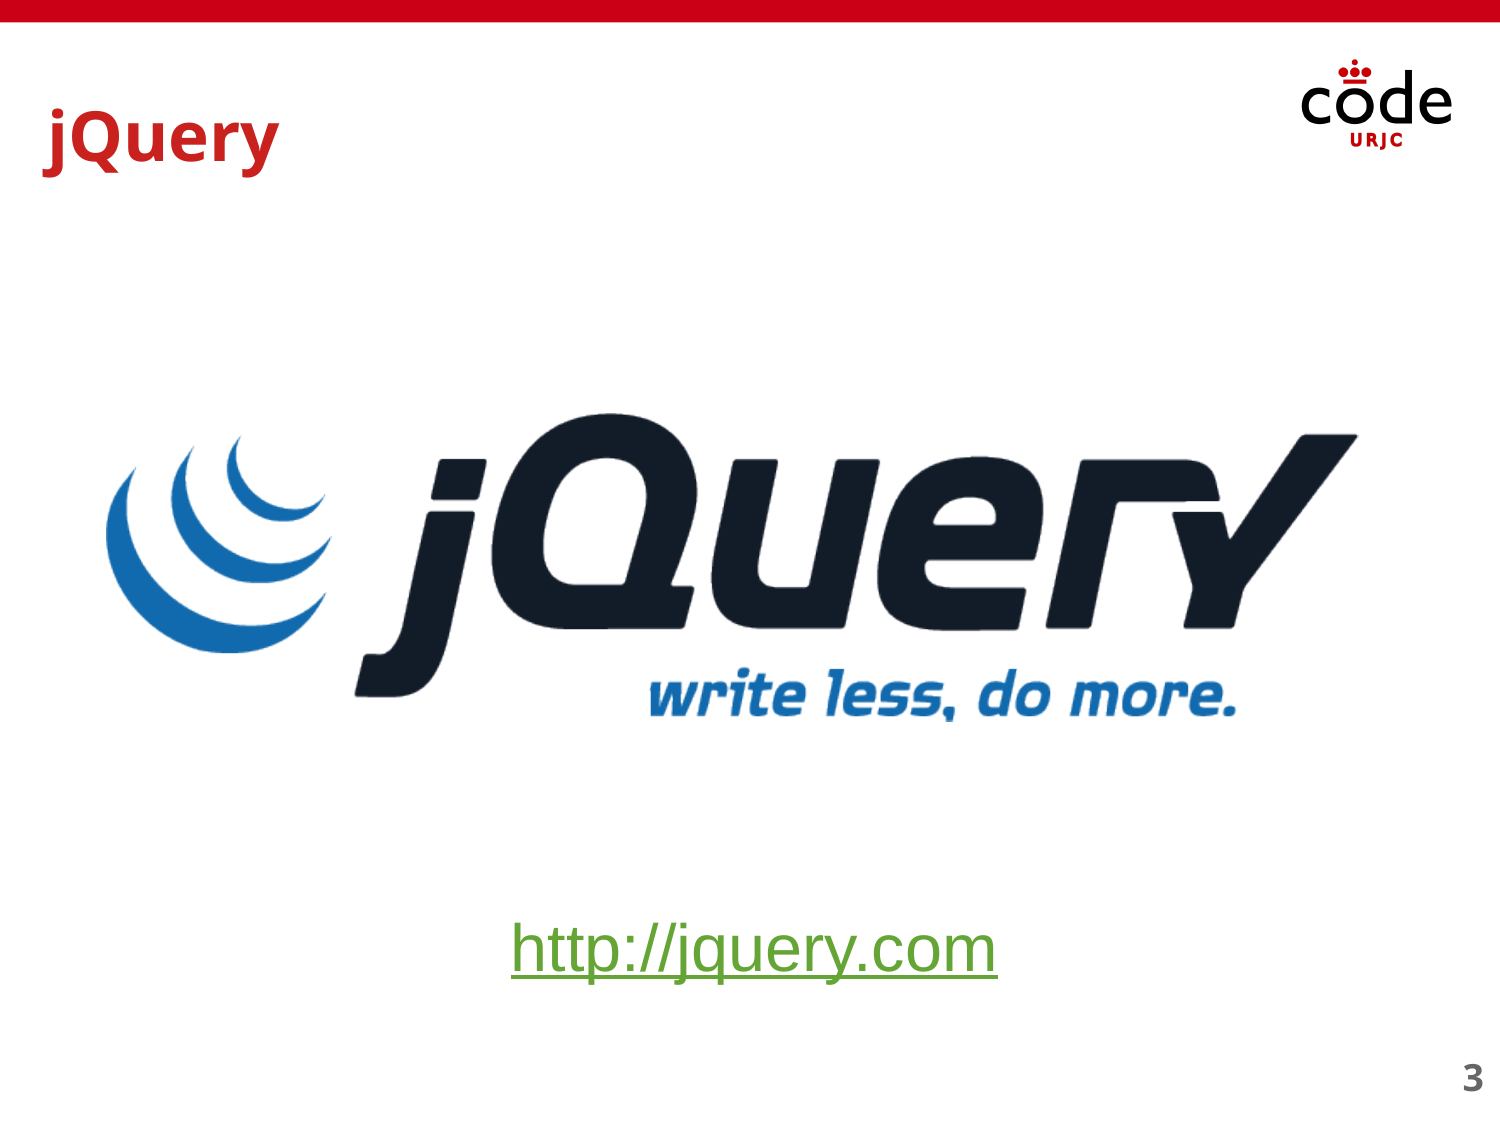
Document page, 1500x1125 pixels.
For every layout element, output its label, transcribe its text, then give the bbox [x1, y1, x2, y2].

title jQuery [32, 79, 1383, 189]
picture [106, 413, 1359, 722]
text_box http://jquery.com [496, 897, 1014, 993]
picture [1284, 50, 1468, 161]
